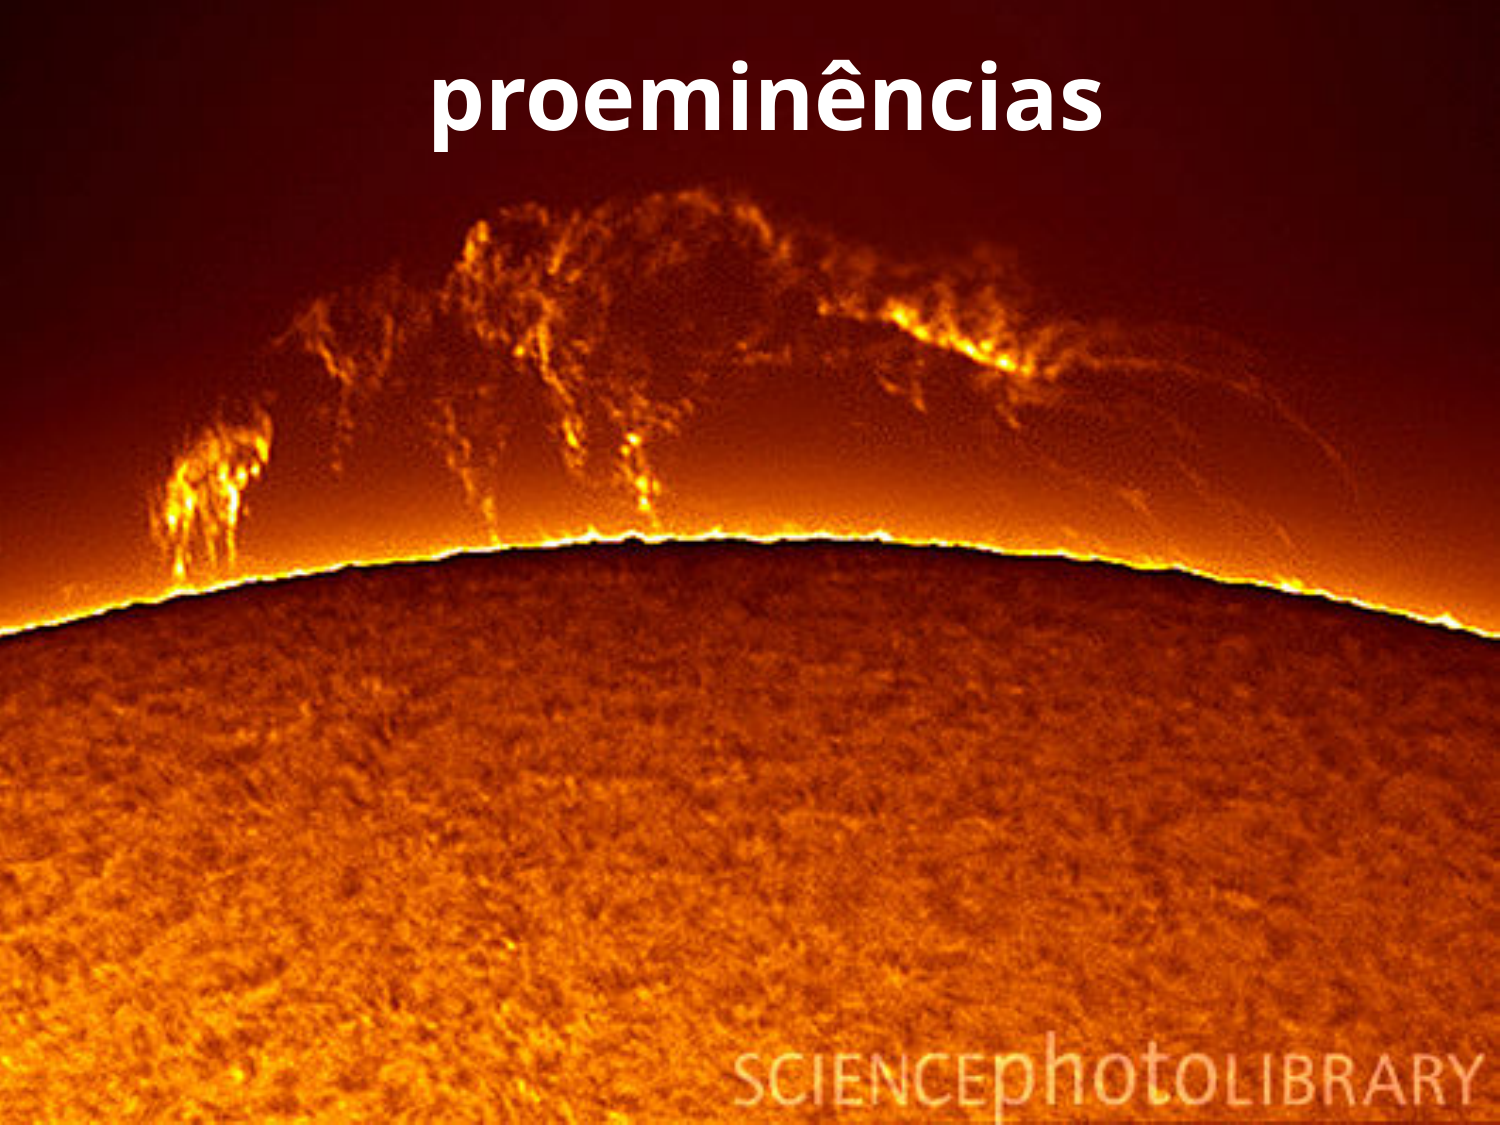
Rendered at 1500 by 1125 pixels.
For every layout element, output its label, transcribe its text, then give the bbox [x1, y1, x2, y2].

title proeminências [128, 0, 1404, 188]
picture [0, 0, 1500, 1125]
